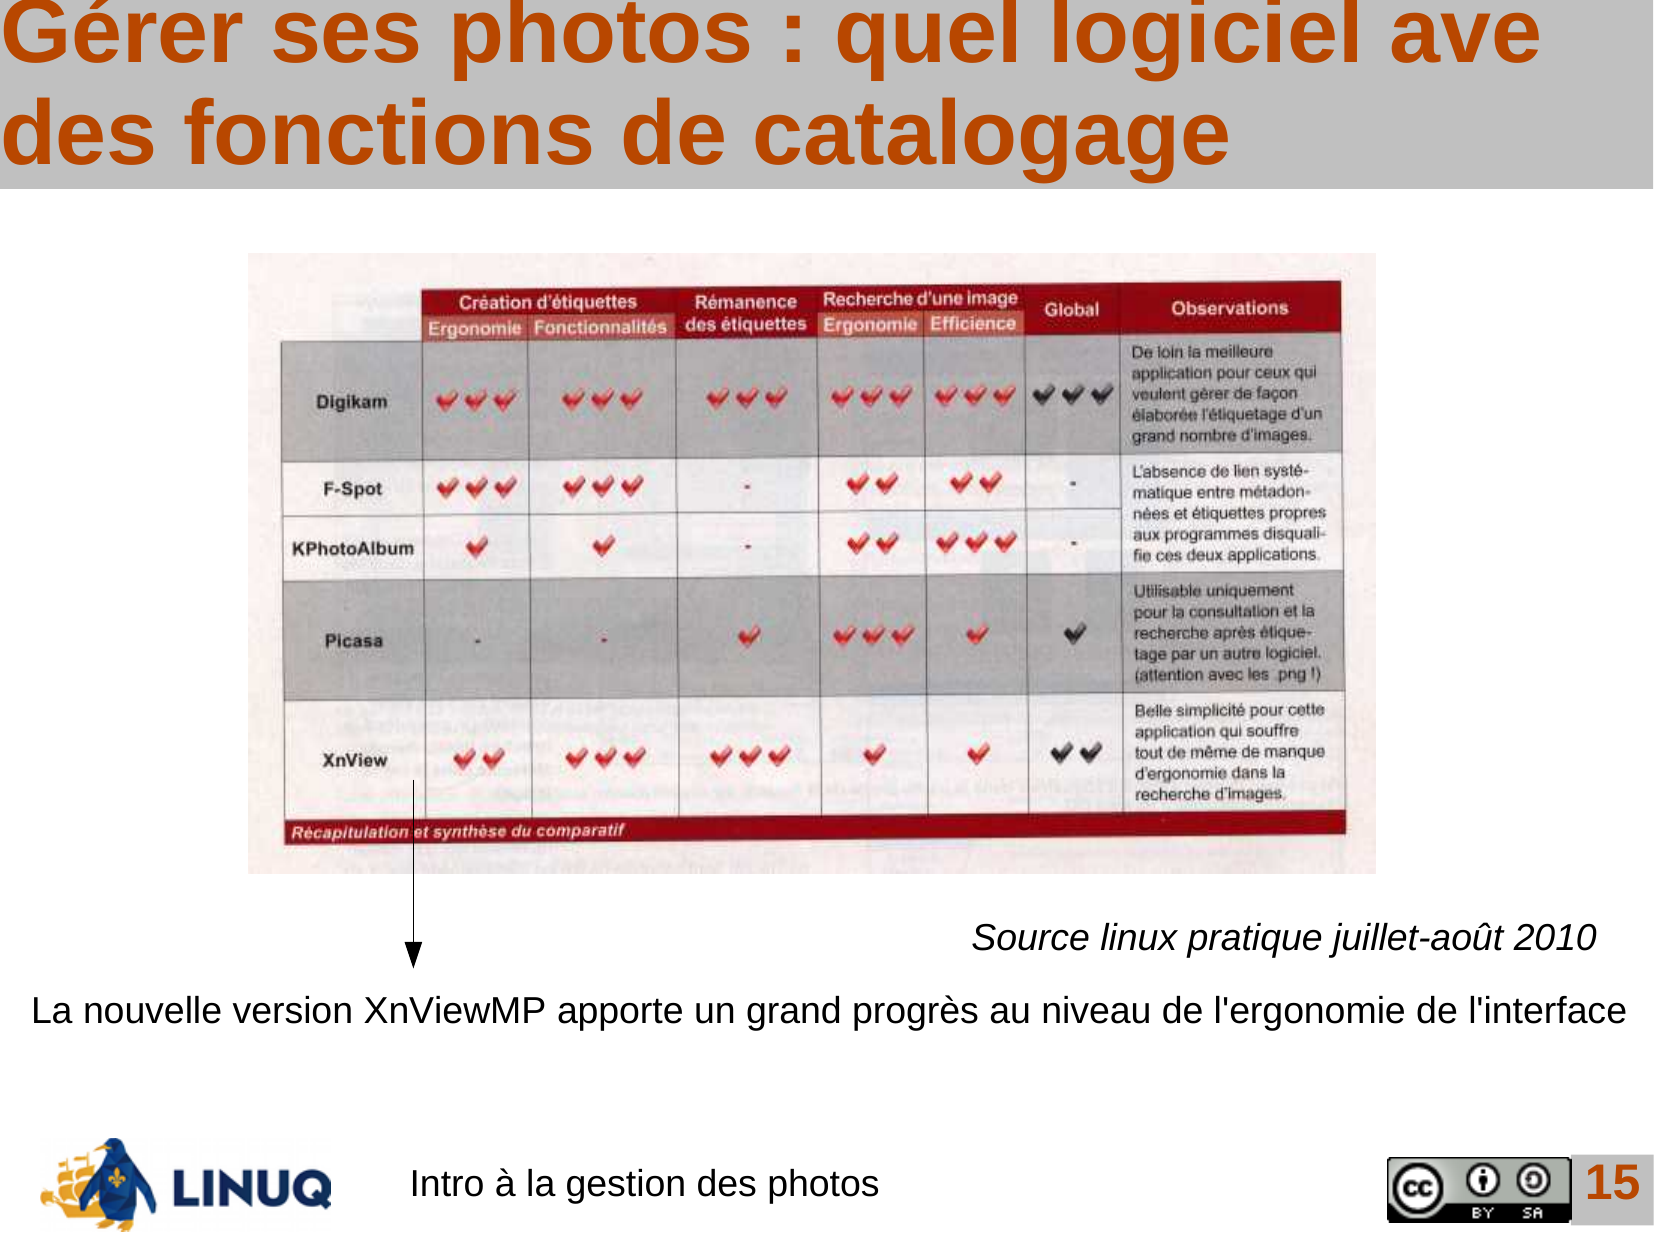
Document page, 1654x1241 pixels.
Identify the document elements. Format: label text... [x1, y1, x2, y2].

text_box Source linux pratique juillet-août 2010 [956, 909, 1612, 970]
picture [1387, 1157, 1572, 1223]
text_box La nouvelle version XnViewMP apporte un grand progrès au niveau de l'ergonomie de l'interface [16, 982, 1641, 1043]
picture [248, 253, 1376, 875]
title Gérer ses photos : quel logiciel ave des fonctions de catalogage [0, 0, 1654, 189]
picture [40, 1138, 331, 1232]
